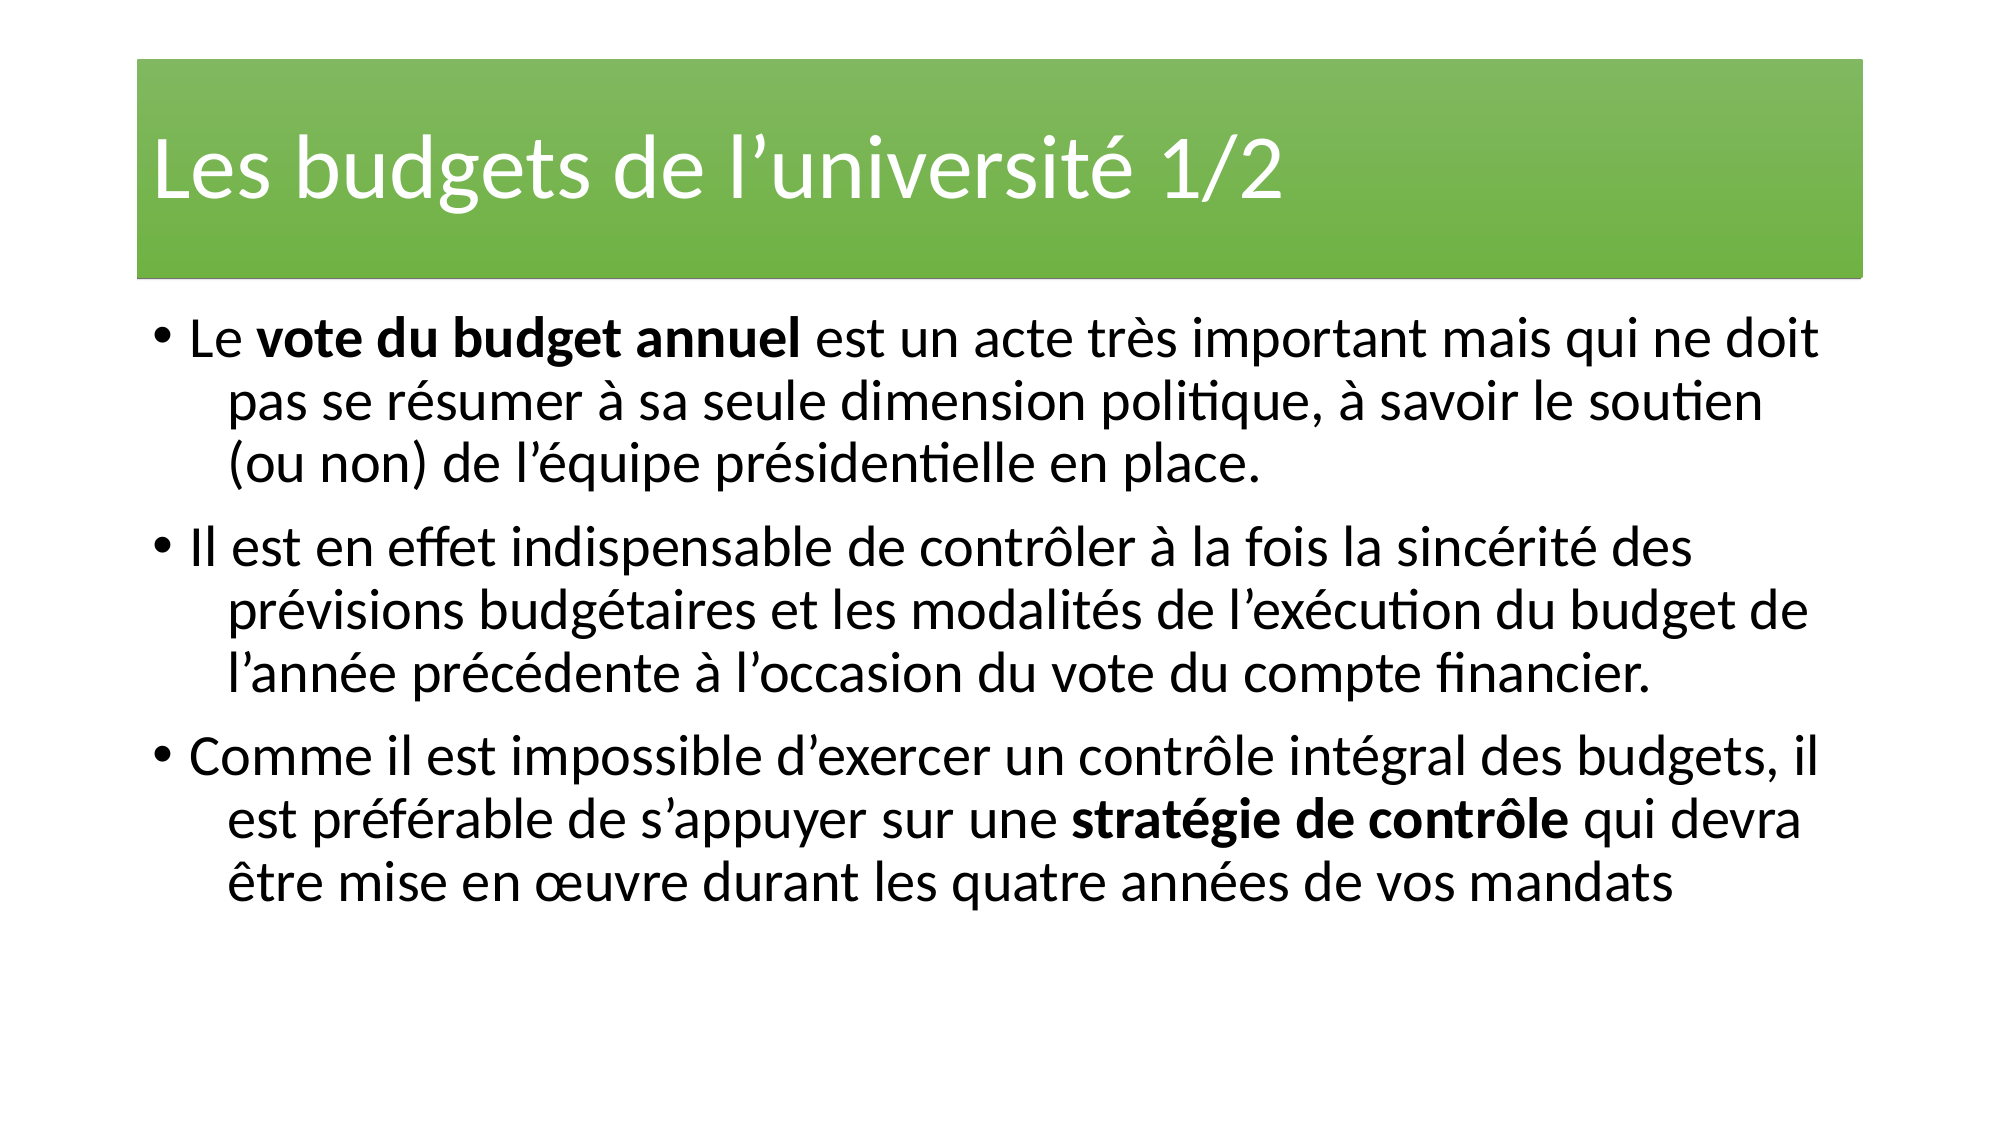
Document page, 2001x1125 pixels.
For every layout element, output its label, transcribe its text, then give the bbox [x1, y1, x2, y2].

list Le vote du budget annuel est un acte très important mais qui ne doit pas se résumer à sa seule dimension politique, à savoir le soutien (ou non) de l’équipe présidentielle en place. Il est en effet indispensable de contrôler à la fois la sincérité des prévisions budgétaires et les modalités de l’exécution du budget de l’année précédente à l’occasion du vote du compte financier. Comme il est impossible d’exercer un contrôle intégral des budgets, il est préférable de s’appuyer sur une stratégie de contrôle qui devra être mise en œuvre durant les quatre années de vos mandats [137, 299, 1863, 1014]
title Les budgets de l’université 1/2 [137, 59, 1863, 278]
